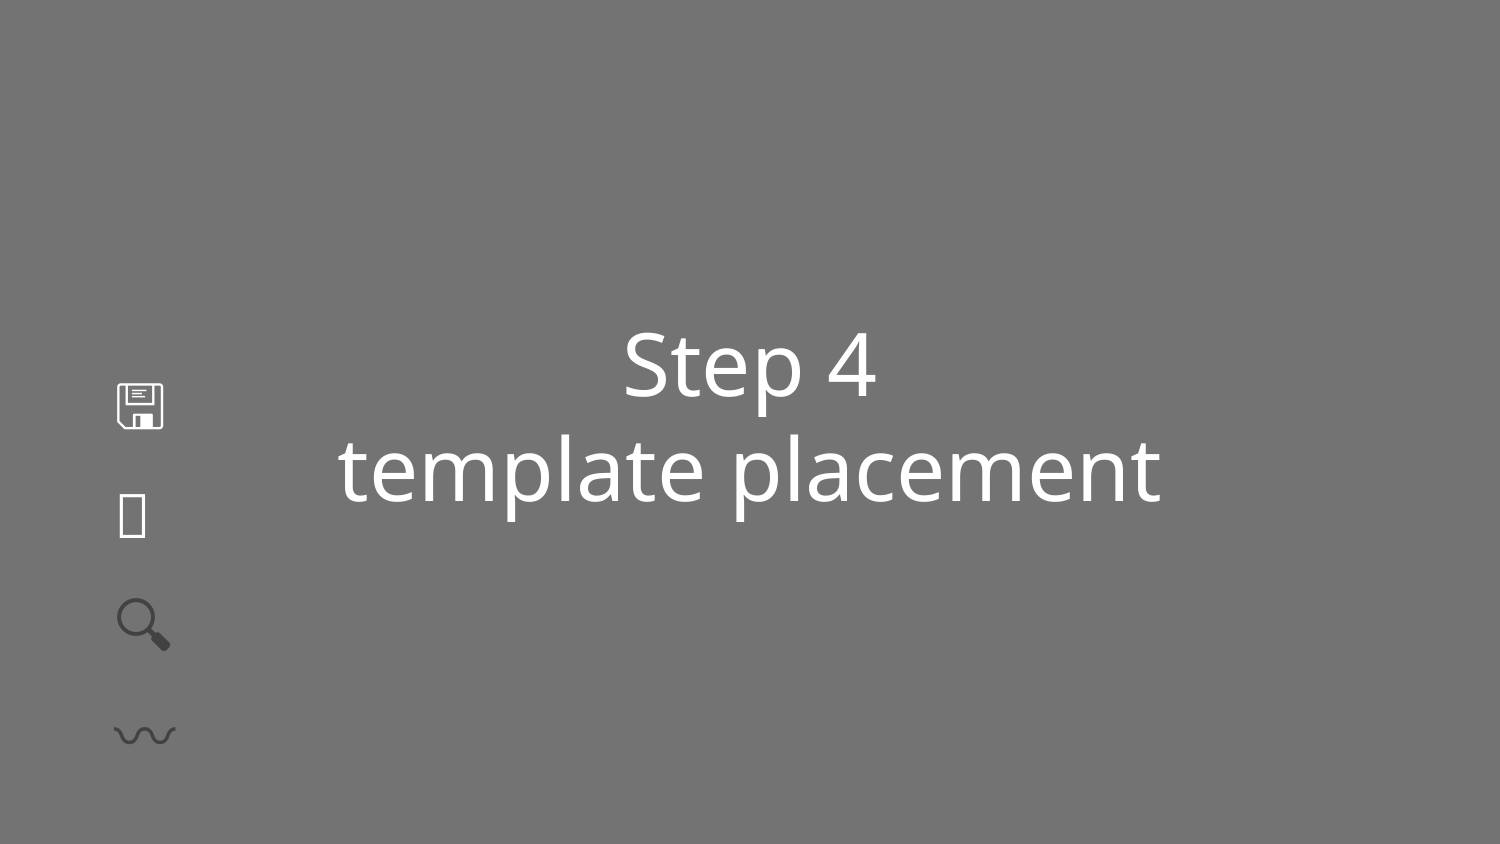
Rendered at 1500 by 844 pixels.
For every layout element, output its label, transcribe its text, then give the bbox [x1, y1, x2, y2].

title Step 4 template placement [75, 58, 1425, 771]
list 🖫 🔗 🔍 〰 [99, 314, 284, 807]
